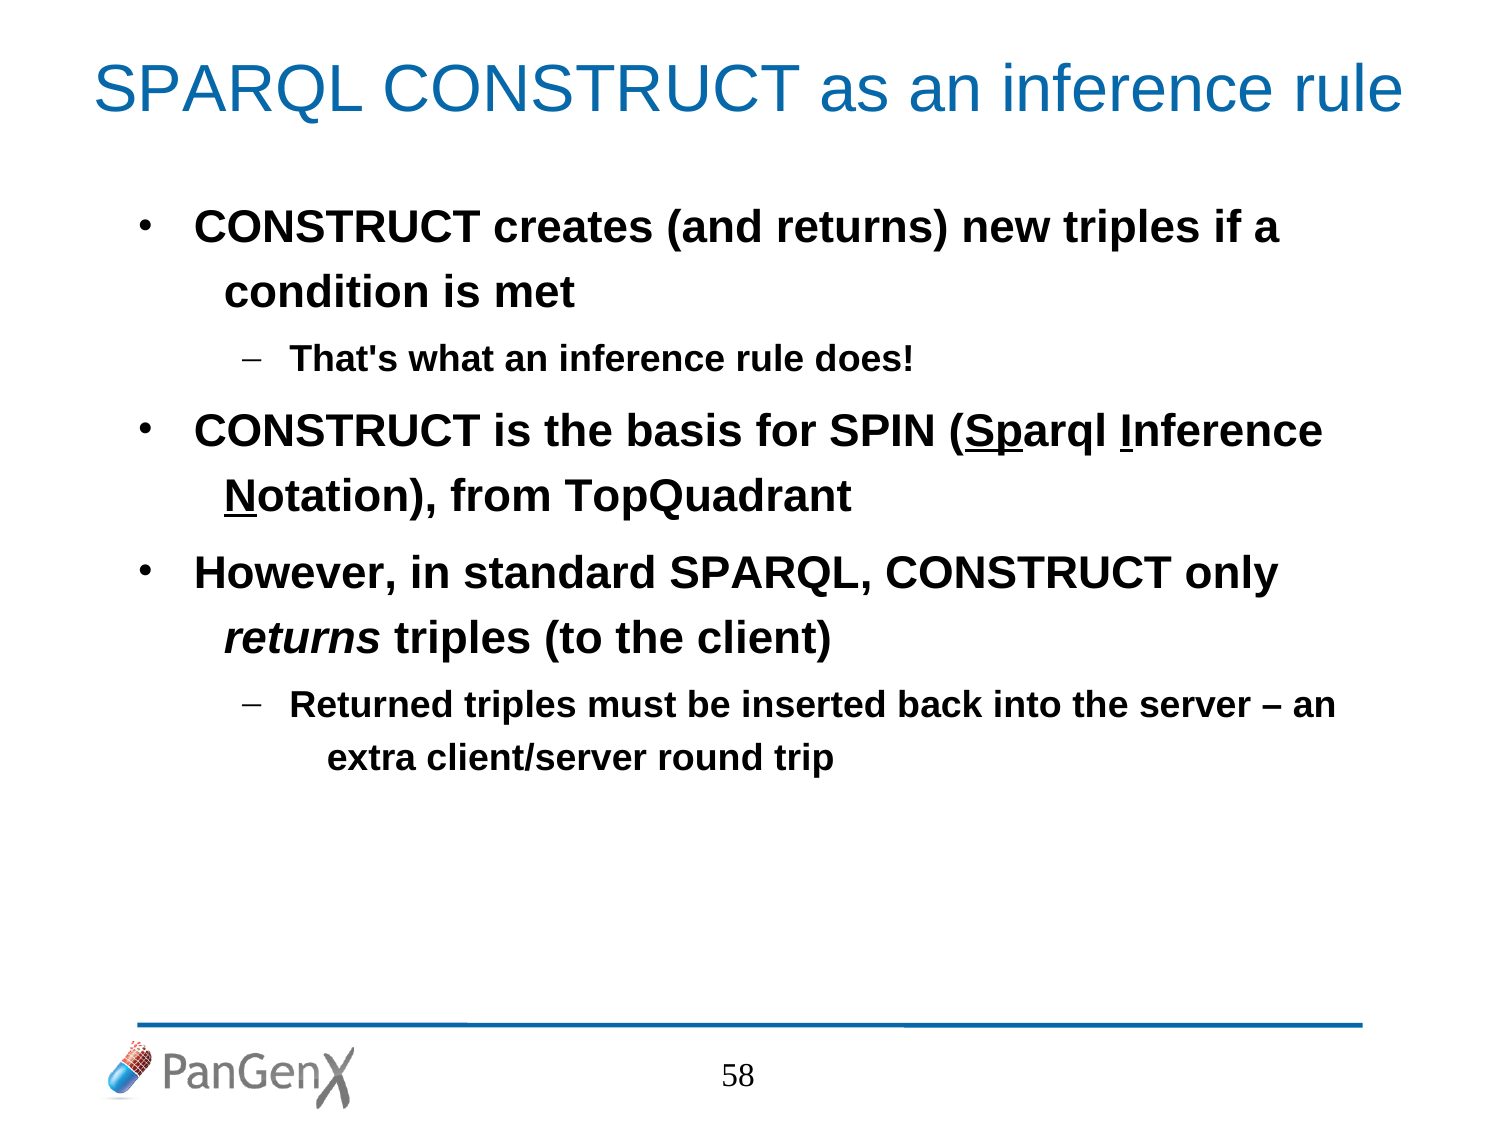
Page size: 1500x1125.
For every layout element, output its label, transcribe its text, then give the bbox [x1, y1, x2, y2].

list CONSTRUCT creates (and returns) new triples if a condition is met That's what an inference rule does! CONSTRUCT is the basis for SPIN (Sparql Inference Notation), from TopQuadrant However, in standard SPARQL, CONSTRUCT only returns triples (to the client) Returned triples must be inserted back into the server – an extra client/server round trip [115, 179, 1387, 1005]
title SPARQL CONSTRUCT as an inference rule [0, 6, 1500, 149]
picture [89, 1041, 354, 1109]
